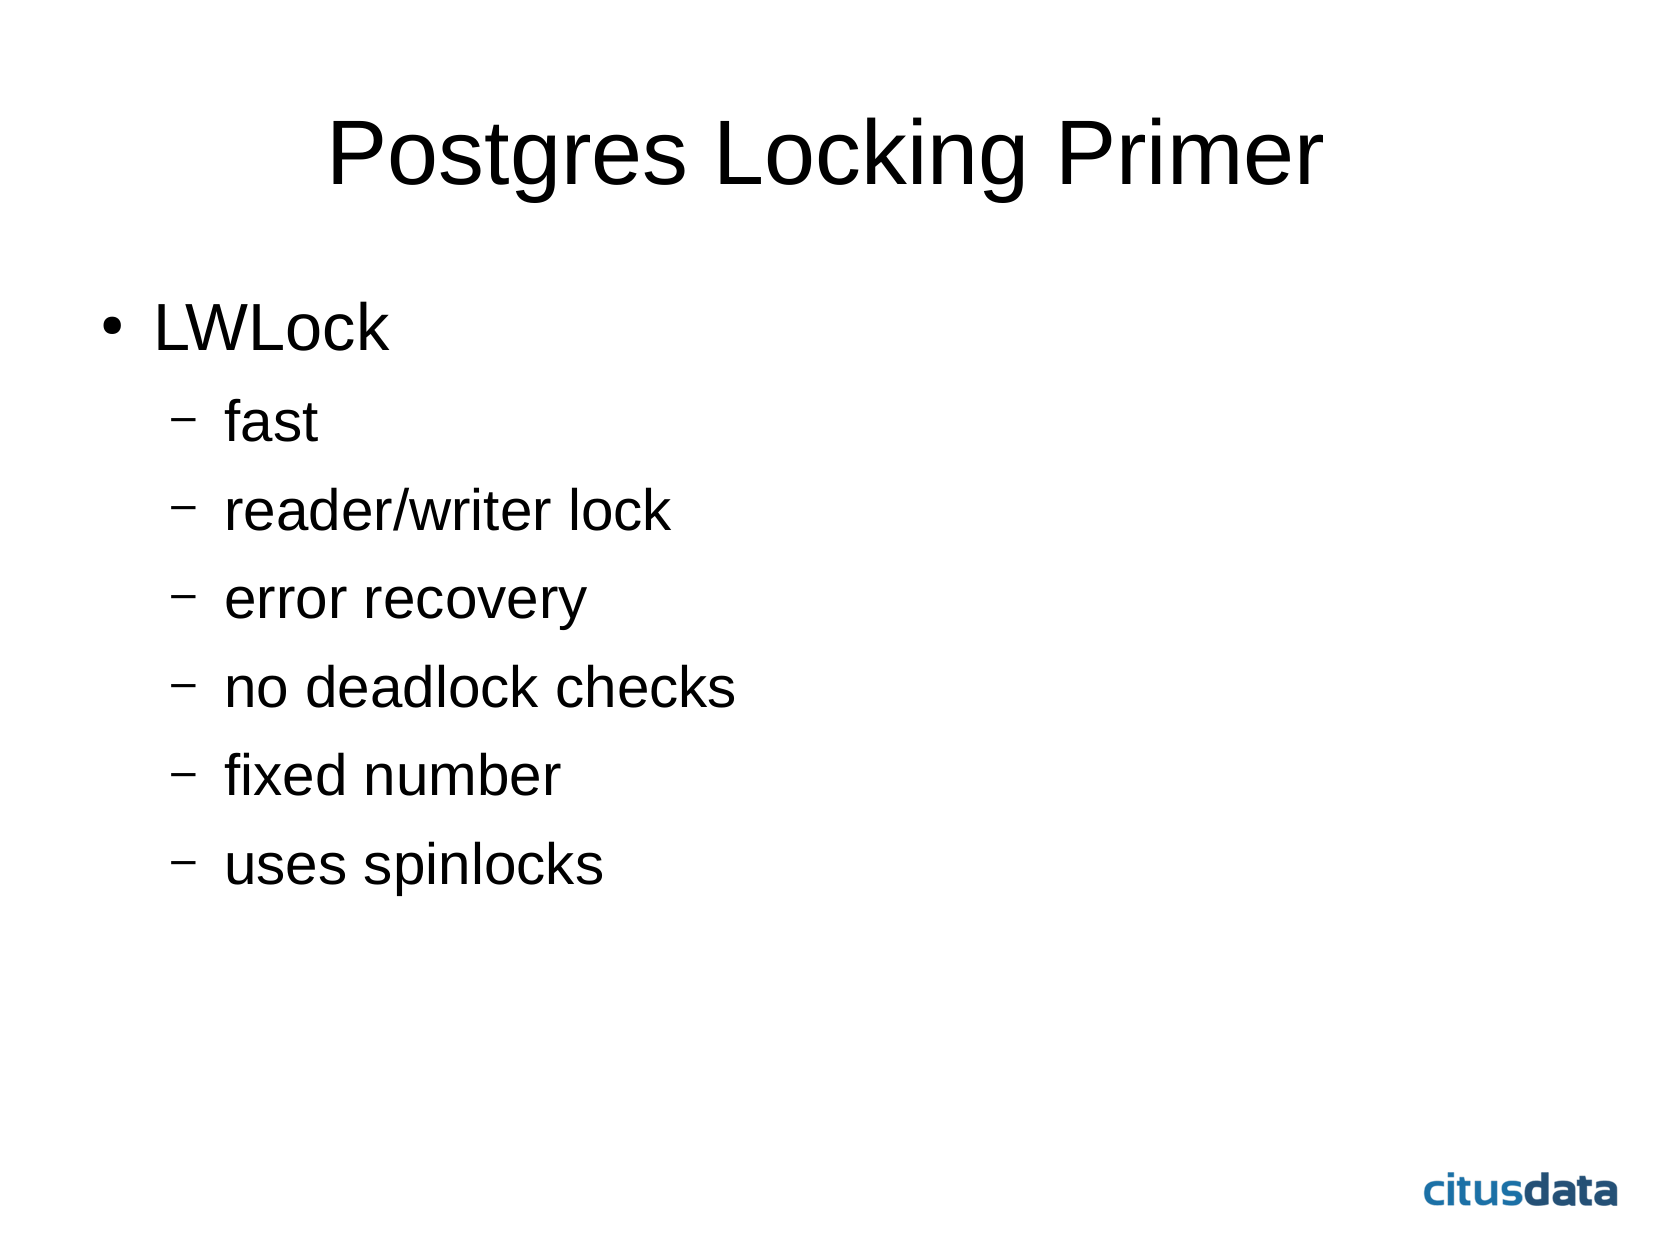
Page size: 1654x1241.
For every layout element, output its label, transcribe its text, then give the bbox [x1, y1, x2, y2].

list LWLock fast reader/writer lock error recovery no deadlock checks fixed number uses spinlocks [82, 290, 1571, 1096]
picture [1420, 1167, 1622, 1209]
title Postgres Locking Primer [82, 49, 1571, 257]
